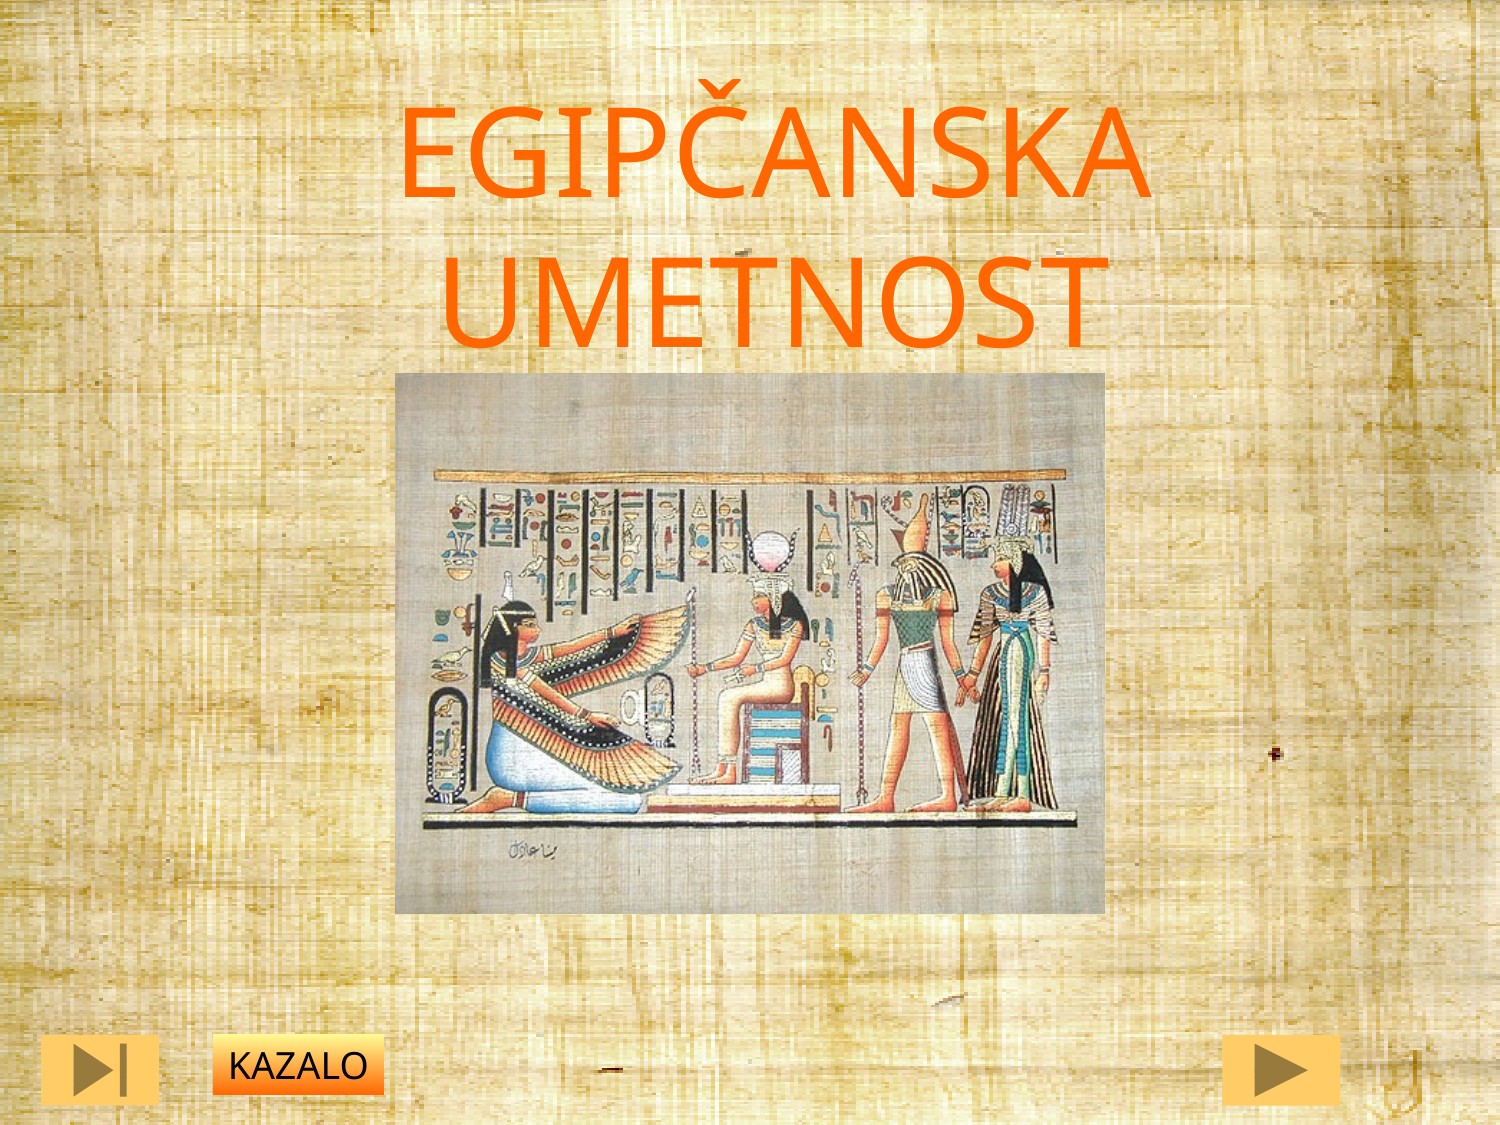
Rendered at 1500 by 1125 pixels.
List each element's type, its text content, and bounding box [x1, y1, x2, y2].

title EGIPČANSKA UMETNOST [135, 78, 1411, 367]
picture [0, 0, 1500, 1125]
text_box KAZALO [213, 1034, 384, 1095]
text_box [41, 1034, 160, 1106]
text_box [1222, 1034, 1341, 1106]
